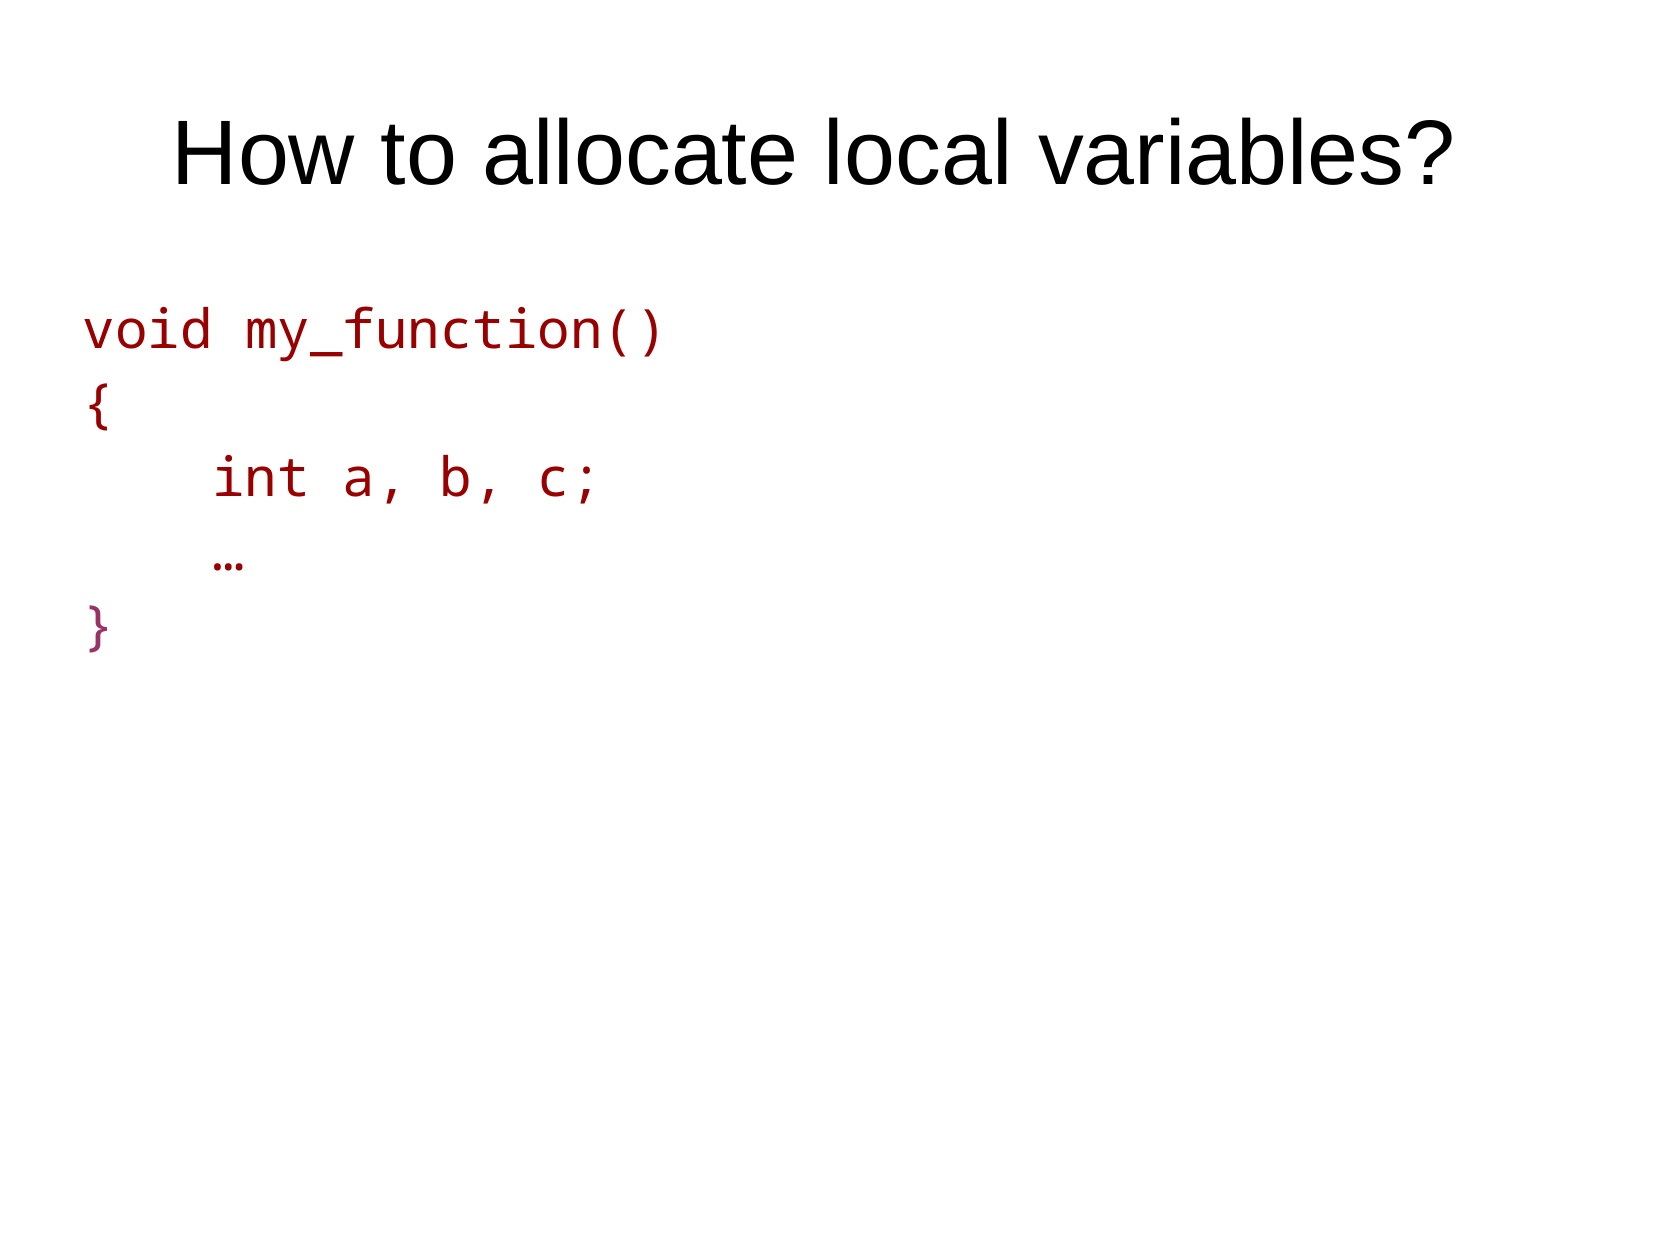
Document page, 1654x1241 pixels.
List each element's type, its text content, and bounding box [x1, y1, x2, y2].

title How to allocate local variables? [70, 49, 1559, 257]
list void my_function() { int a, b, c; … } [82, 290, 1571, 1109]
